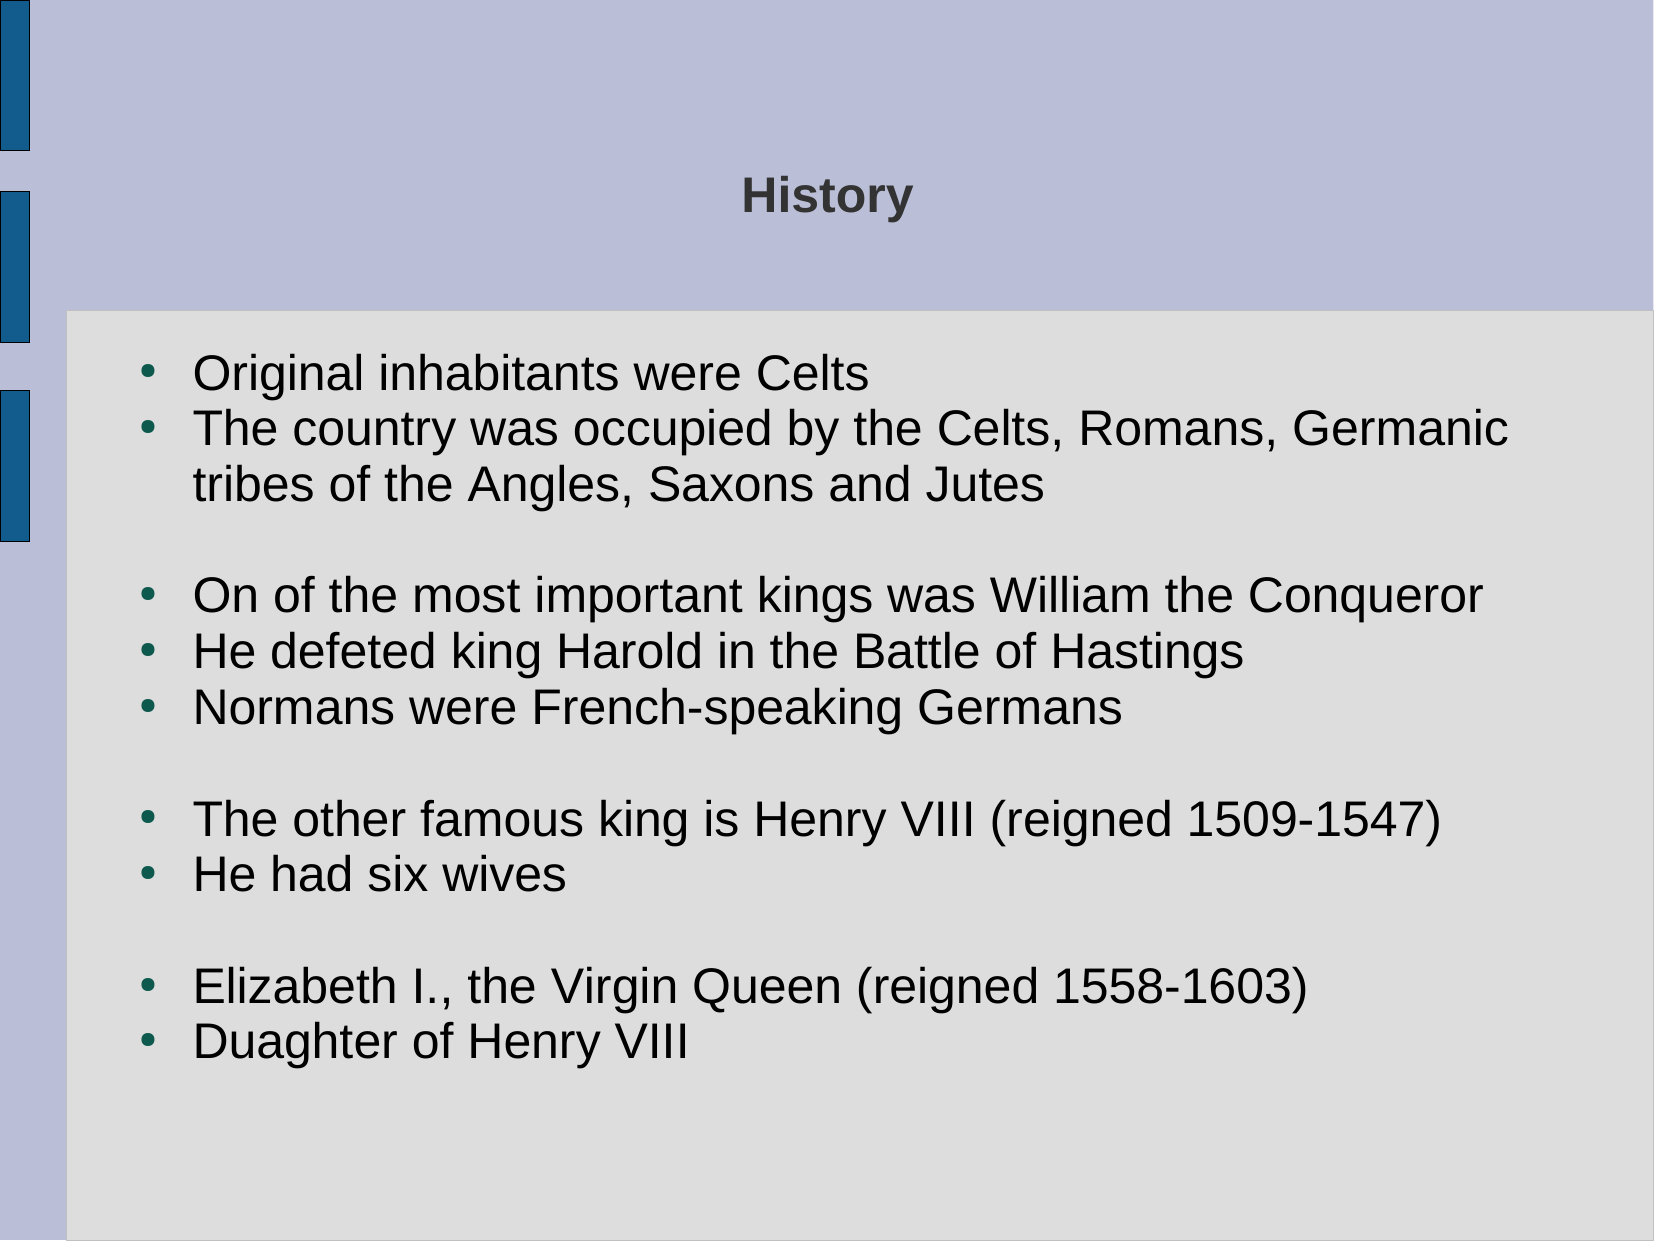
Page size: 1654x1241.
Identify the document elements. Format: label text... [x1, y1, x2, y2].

list Original inhabitants were Celts The country was occupied by the Celts, Romans, Germanic tribes of the Angles, Saxons and Jutes On of the most important kings was William the Conqueror He defeted king Harold in the Battle of Hastings Normans were French-speaking Germans The other famous king is Henry VIII (reigned 1509-1547) He had six wives Elizabeth I., the Virgin Queen (reigned 1558-1603) Duaghter of Henry VIII [121, 344, 1534, 1127]
title History [121, 91, 1534, 299]
